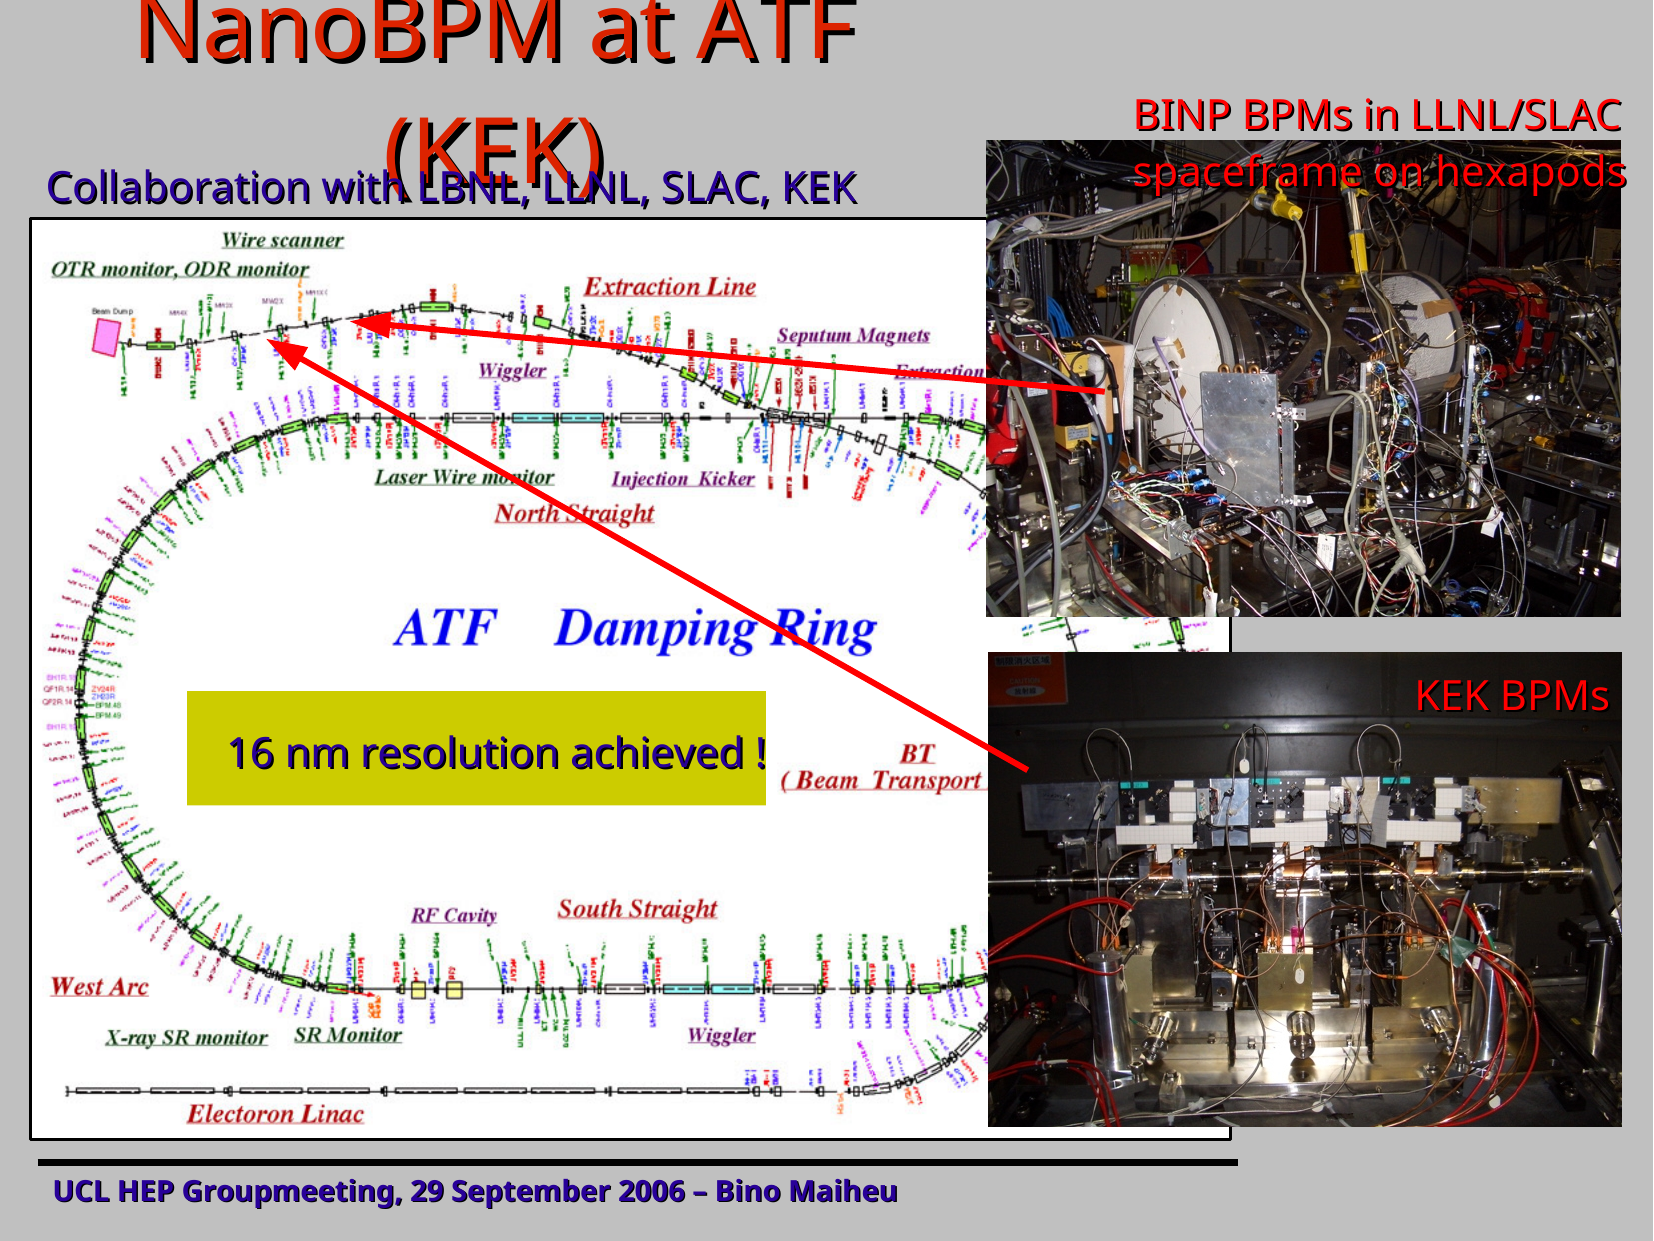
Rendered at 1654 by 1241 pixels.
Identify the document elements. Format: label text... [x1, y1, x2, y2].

picture [1609, 173, 1621, 183]
text_box BINP BPMs in LLNL/SLAC spaceframe on hexapods [1117, 77, 1609, 193]
picture [1609, 140, 1621, 166]
picture [1614, 168, 1621, 175]
text_box UCL HEP Groupmeeting, 29 September 2006 – Bino Maiheu [37, 1162, 939, 1213]
text_box Collaboration with LBNL, LLNL, SLAC, KEK [30, 149, 831, 215]
text_box KEK BPMs [1399, 657, 1613, 724]
title NanoBPM at ATF (KEK) [16, 23, 971, 148]
text_box [187, 691, 766, 806]
text_box 16 nm resolution achieved ! [211, 715, 754, 781]
picture [32, 140, 1622, 1138]
